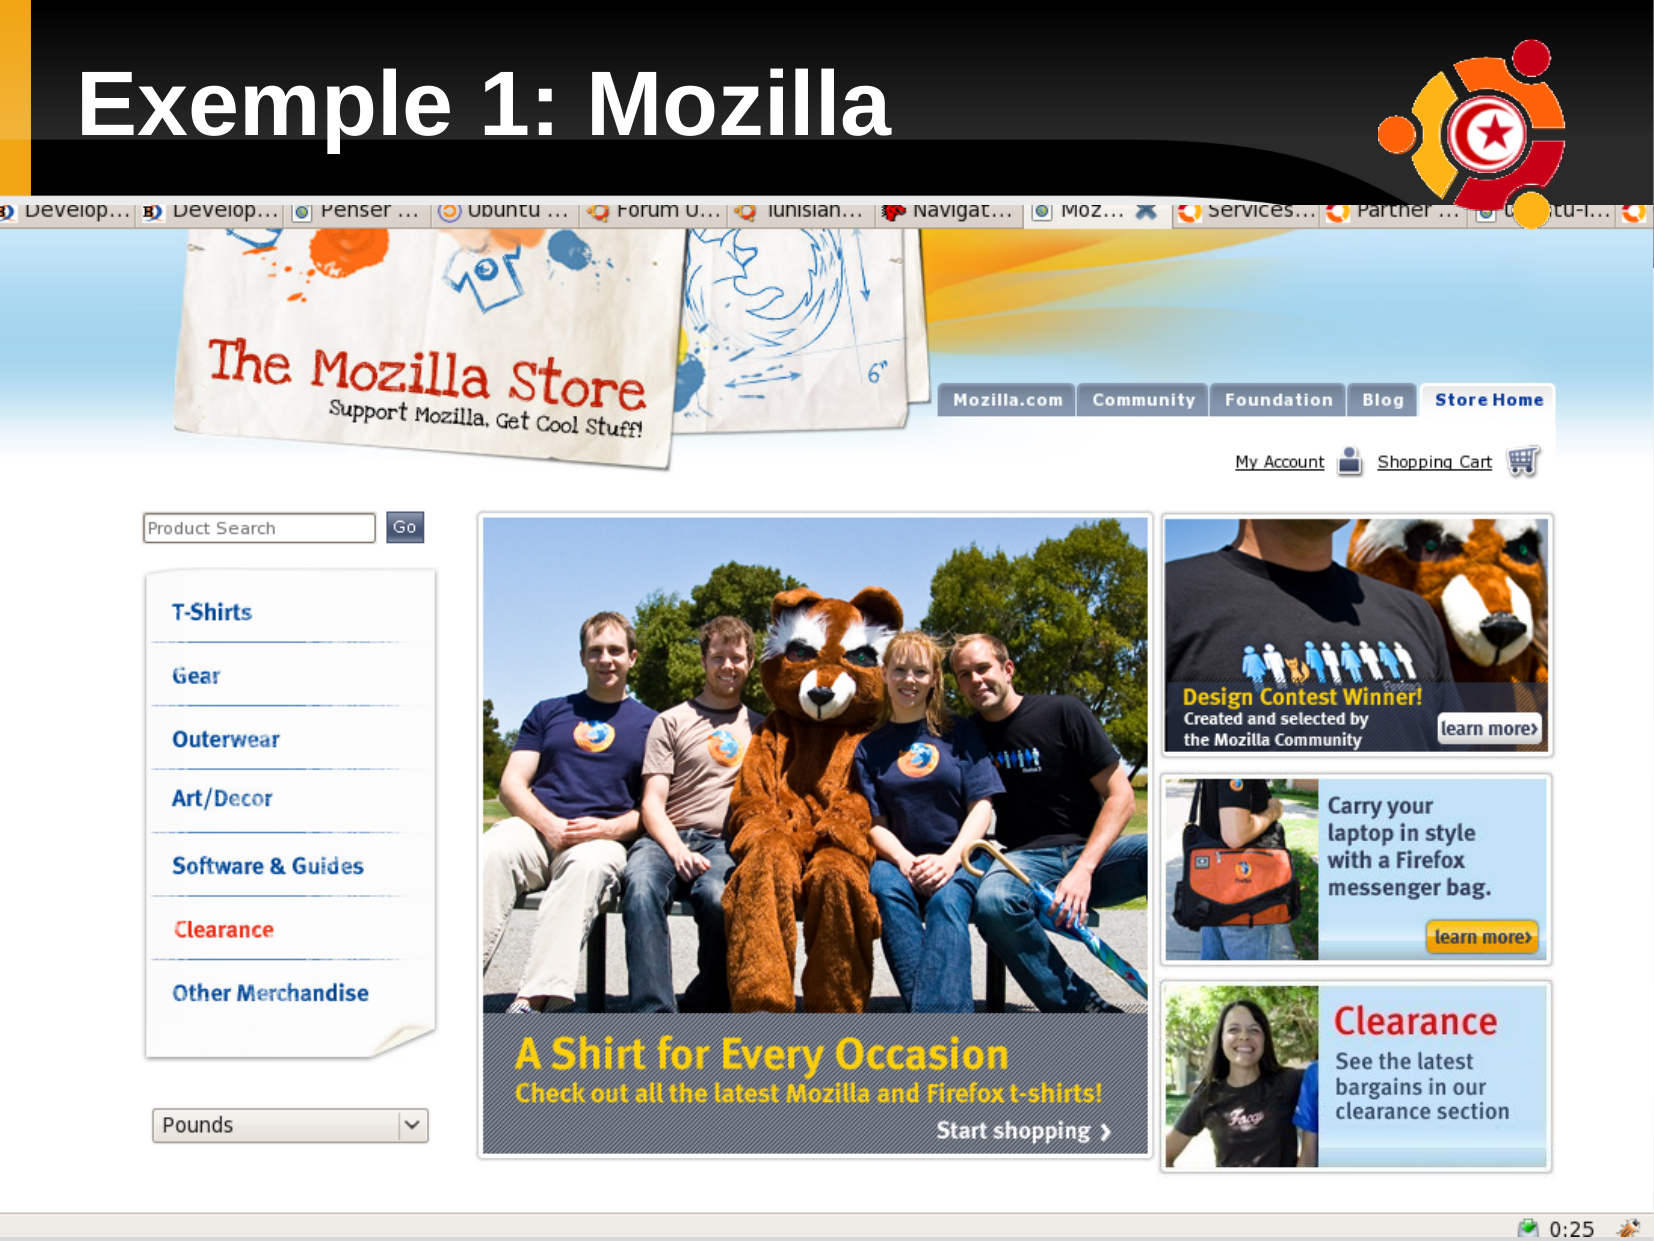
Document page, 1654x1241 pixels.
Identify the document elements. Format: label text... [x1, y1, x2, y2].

picture [0, 0, 1654, 1241]
title Exemple 1: Mozilla [76, 7, 1565, 200]
